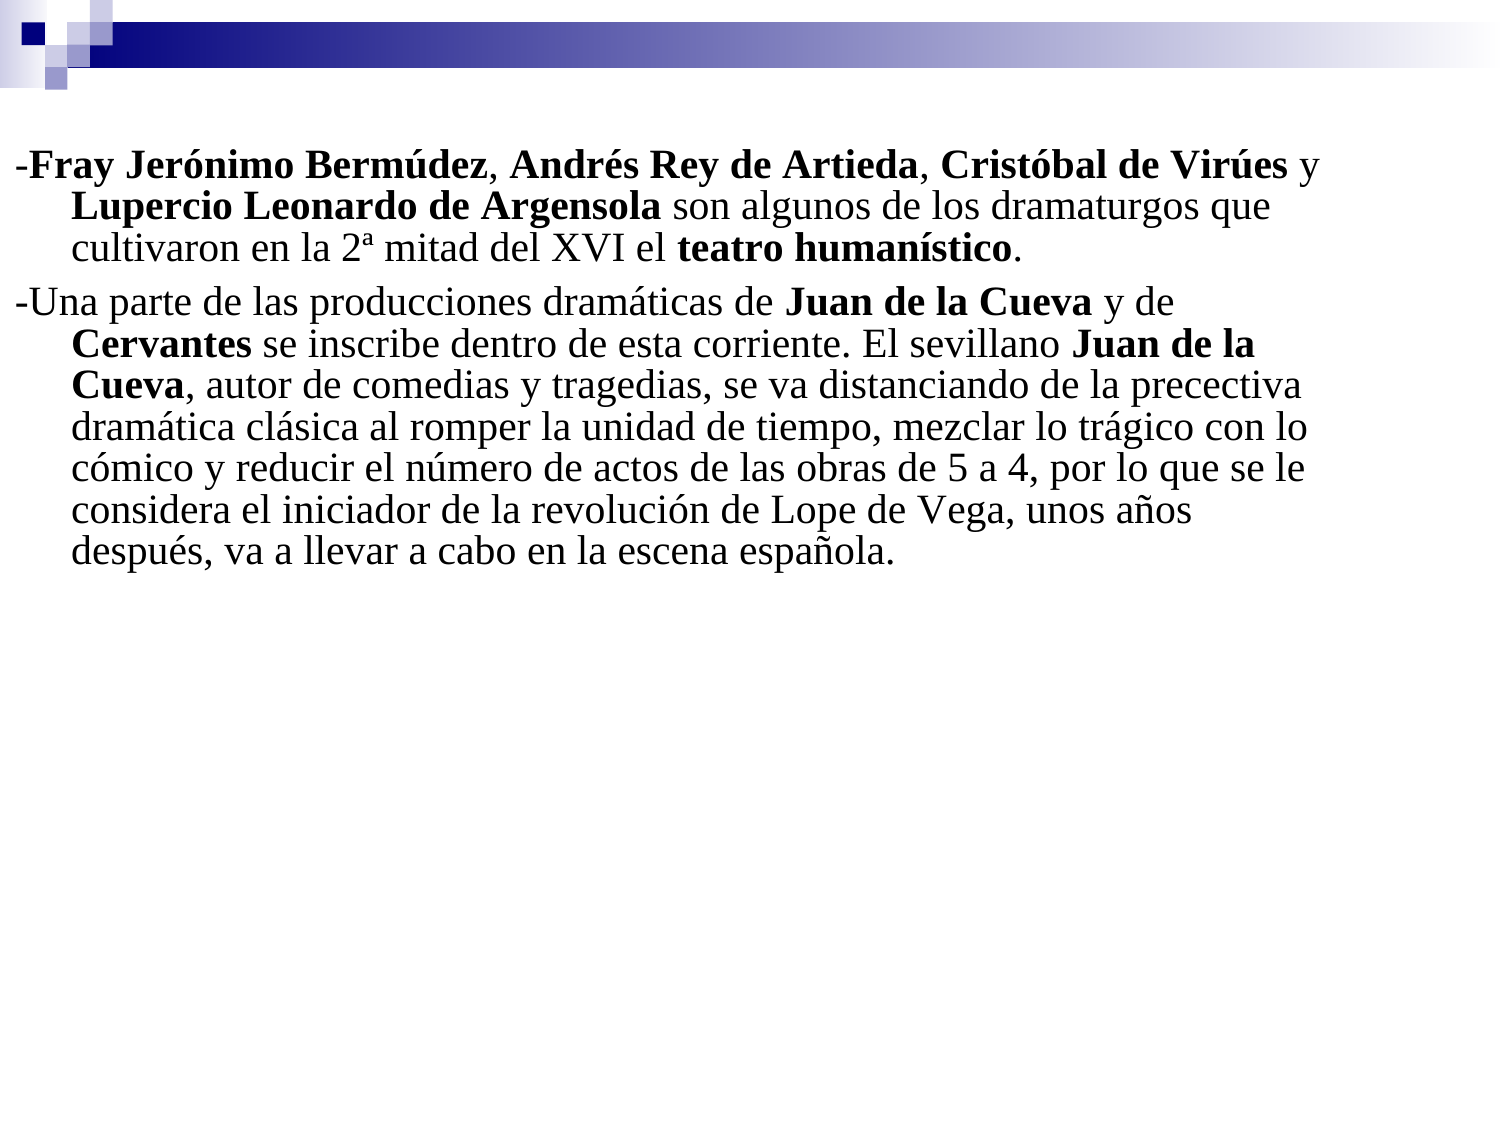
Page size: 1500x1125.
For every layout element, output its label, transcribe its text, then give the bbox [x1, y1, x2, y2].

list -Fray Jerónimo Bermúdez, Andrés Rey de Artieda, Cristóbal de Virúes y Lupercio Leonardo de Argensola son algunos de los dramaturgos que cultivaron en la 2ª mitad del XVI el teatro humanístico. -Una parte de las producciones dramáticas de Juan de la Cueva y de Cervantes se inscribe dentro de esta corriente. El sevillano Juan de la Cueva, autor de comedias y tragedias, se va distanciando de la precectiva dramática clásica al romper la unidad de tiempo, mezclar lo trágico con lo cómico y reducir el número de actos de las obras de 5 a 4, por lo que se le considera el iniciador de la revolución de Lope de Vega, unos años después, va a llevar a cabo en la escena española. [0, 137, 1351, 963]
